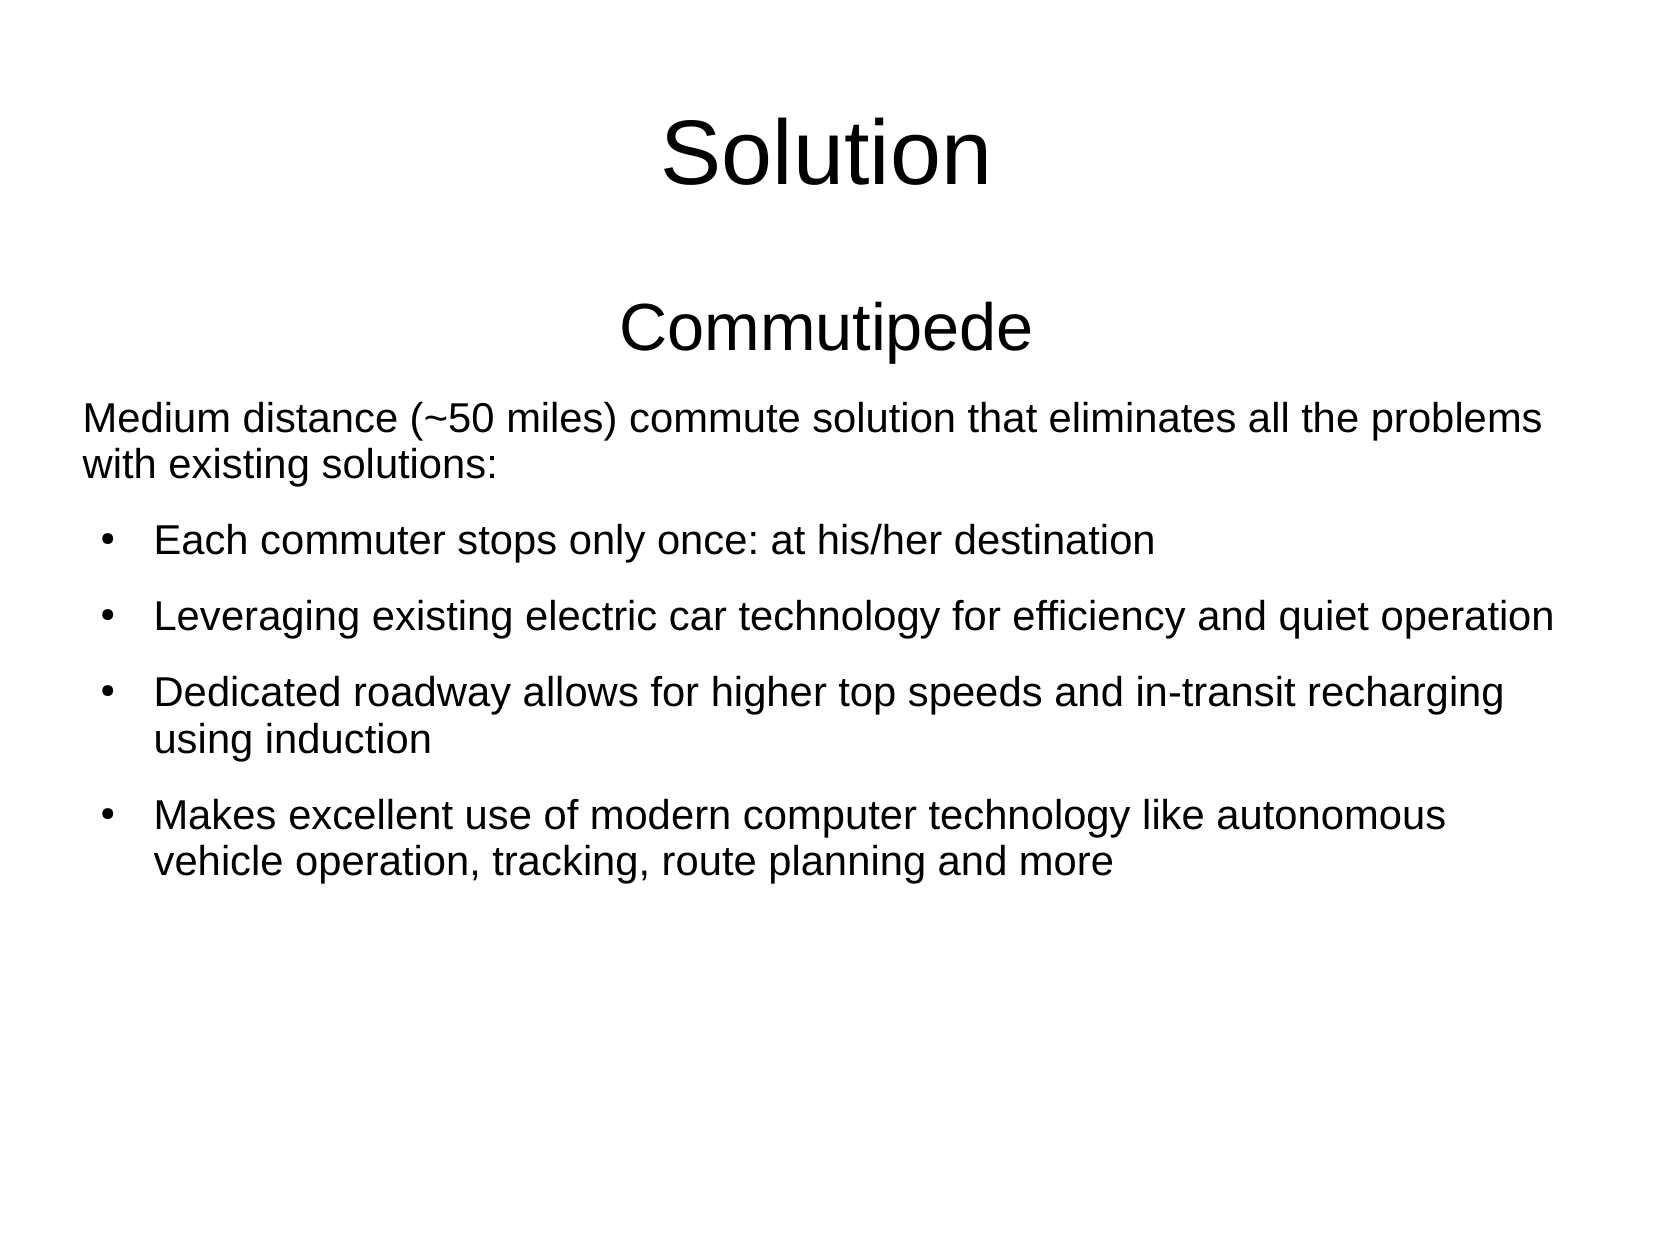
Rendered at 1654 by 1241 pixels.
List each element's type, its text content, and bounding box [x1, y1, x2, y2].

title Solution [82, 49, 1571, 257]
list Commutipede Medium distance (~50 miles) commute solution that eliminates all the problems with existing solutions: Each commuter stops only once: at his/her destination Leveraging existing electric car technology for efficiency and quiet operation Dedicated roadway allows for higher top speeds and in-transit recharging using induction Makes excellent use of modern computer technology like autonomous vehicle operation, tracking, route planning and more [82, 290, 1571, 1010]
